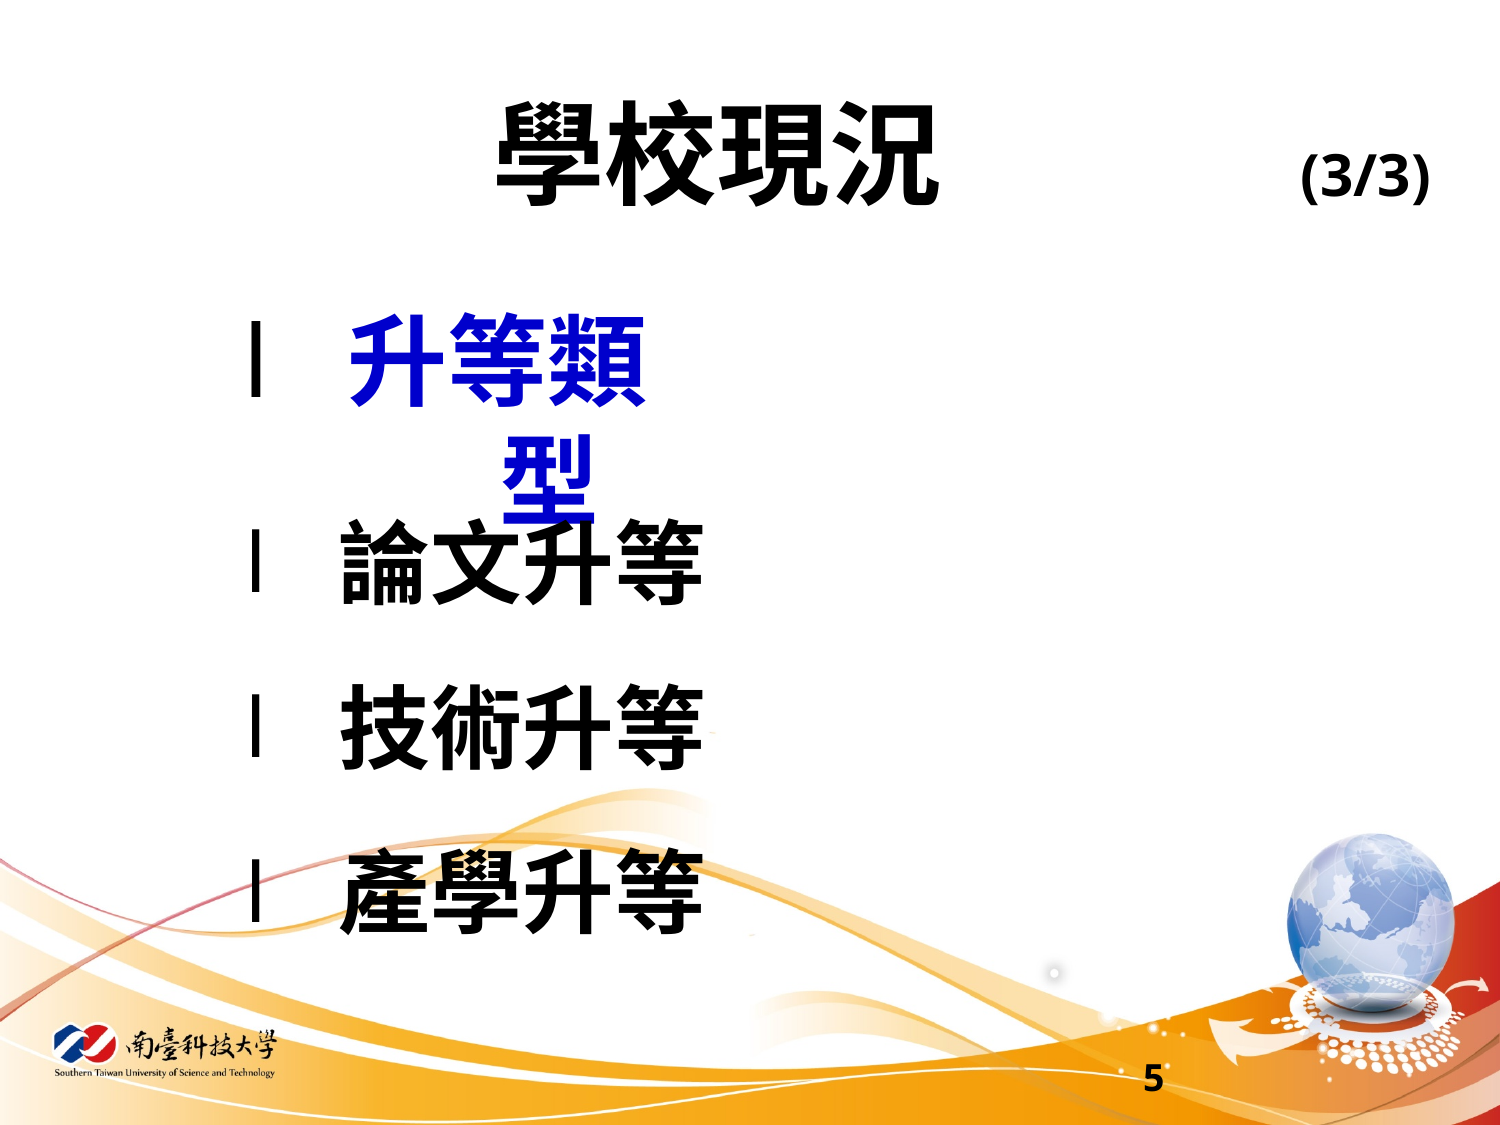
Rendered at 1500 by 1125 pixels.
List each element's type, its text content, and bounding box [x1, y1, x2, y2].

title 學校現況 (3/3) [183, 30, 1459, 273]
subtitle 升等類型 [100, 290, 703, 409]
text_box 論文升等 技術升等 產學升等 [230, 442, 1034, 958]
text_box 5 [1128, 1046, 1479, 1107]
